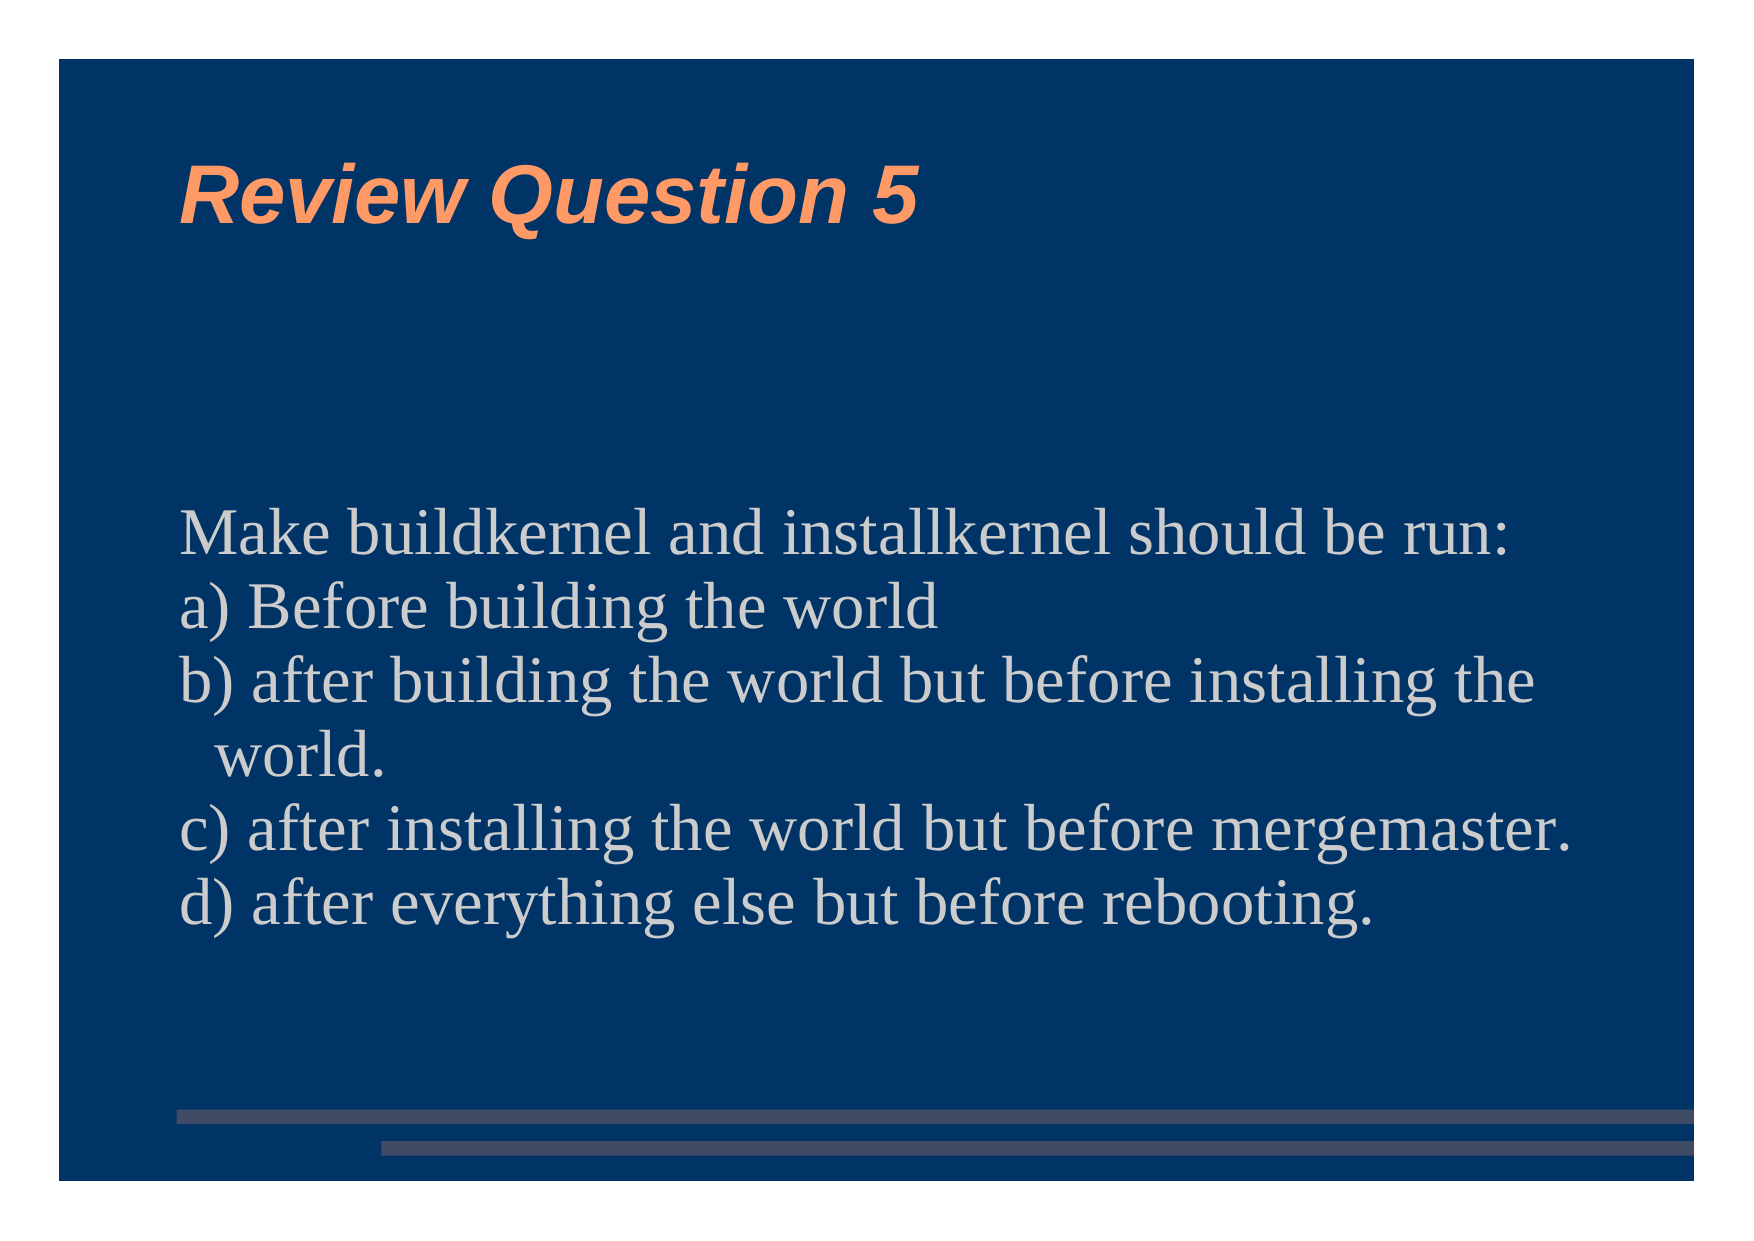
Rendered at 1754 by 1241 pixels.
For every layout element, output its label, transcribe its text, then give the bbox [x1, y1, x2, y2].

title Review Question 5 [179, 100, 1576, 289]
subtitle Make buildkernel and installkernel should be run: a) Before building the world b) after building the world but before installing the world. c) after installing the world but before mergemaster. d) after everything else but before rebooting. [179, 350, 1603, 1084]
